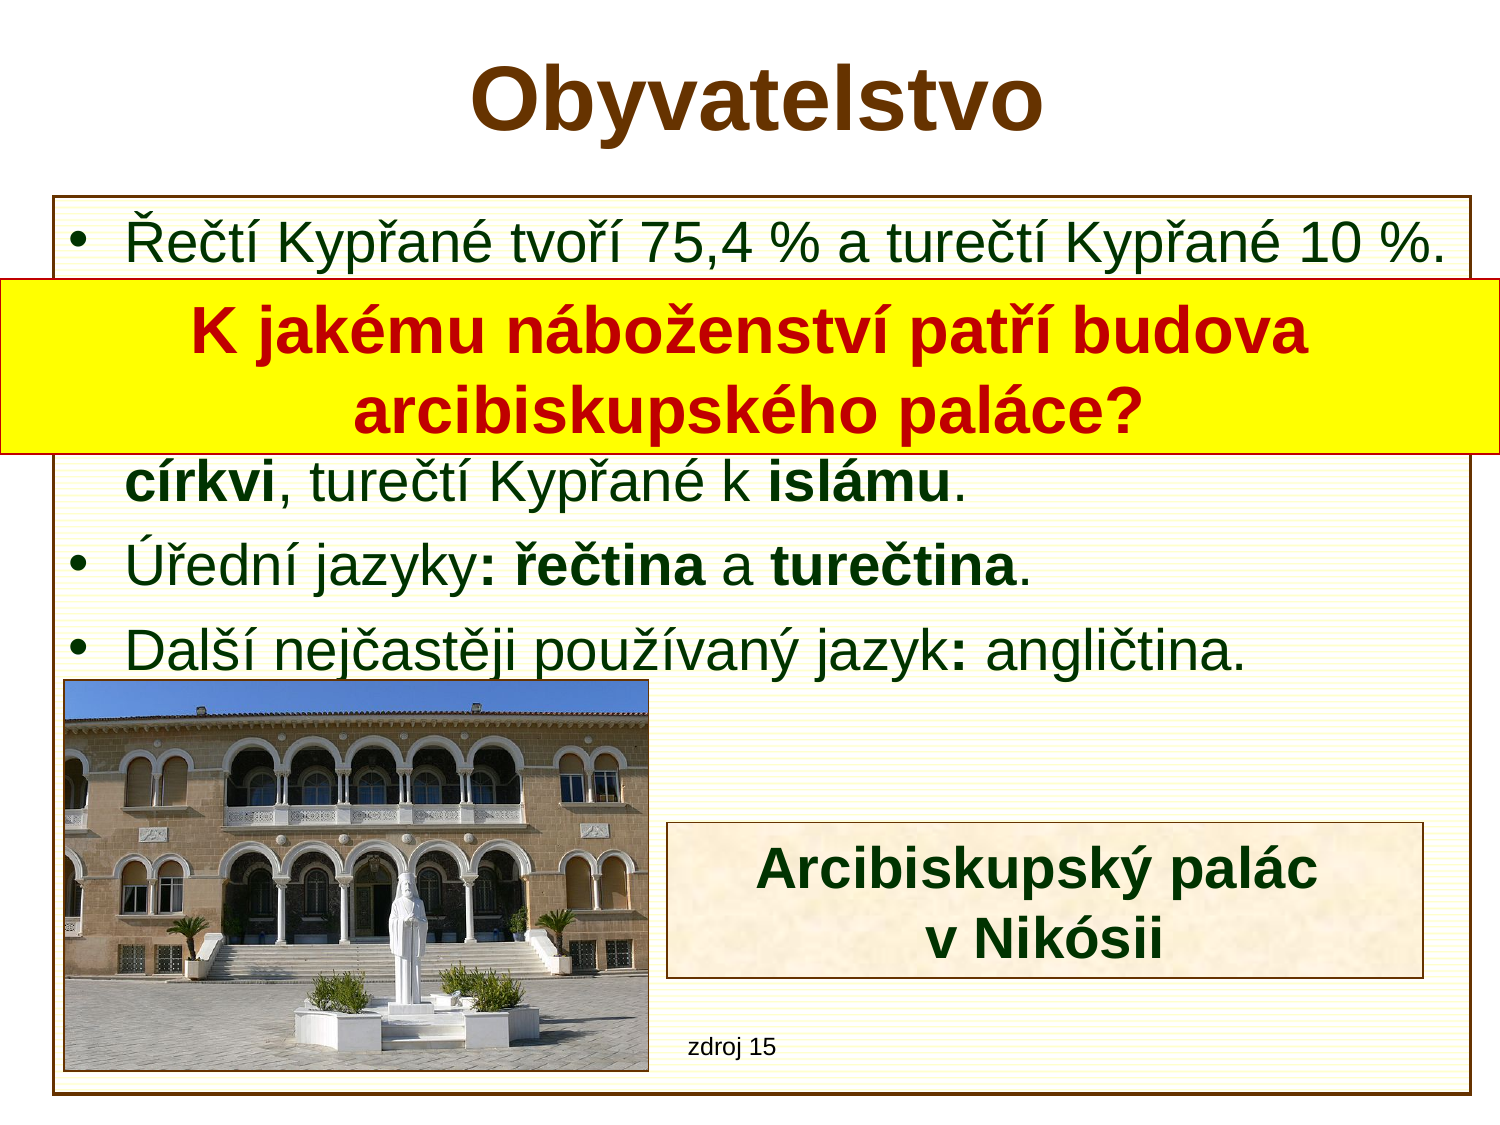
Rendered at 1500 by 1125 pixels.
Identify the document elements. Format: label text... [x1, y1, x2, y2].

text_box zdroj 15 [655, 1023, 810, 1069]
picture [64, 680, 648, 1071]
list Řečtí Kypřané tvoří 75,4 % a turečtí Kypřané 10 %. Cizinci s trvalým pobytem na Kypru 14,6 %. Řečtí Kypřané se hlásí k řecké pravoslavné církvi, turečtí Kypřané k islámu. Úřední jazyky: řečtina a turečtina. Další nejčastěji používaný jazyk: angličtina. [53, 196, 1471, 278]
list Řečtí Kypřané tvoří 75,4 % a turečtí Kypřané 10 %. Cizinci s trvalým pobytem na Kypru 14,6 %. Řečtí Kypřané se hlásí k řecké pravoslavné církvi, turečtí Kypřané k islámu. Úřední jazyky: řečtina a turečtina. Další nejčastěji používaný jazyk: angličtina. [53, 455, 1471, 1095]
title Obyvatelstvo [64, 0, 1415, 188]
text_box K jakému náboženství patří budova arcibiskupského paláce? [0, 278, 1500, 455]
text_box Arcibiskupský palác v Nikósii [667, 822, 1424, 978]
